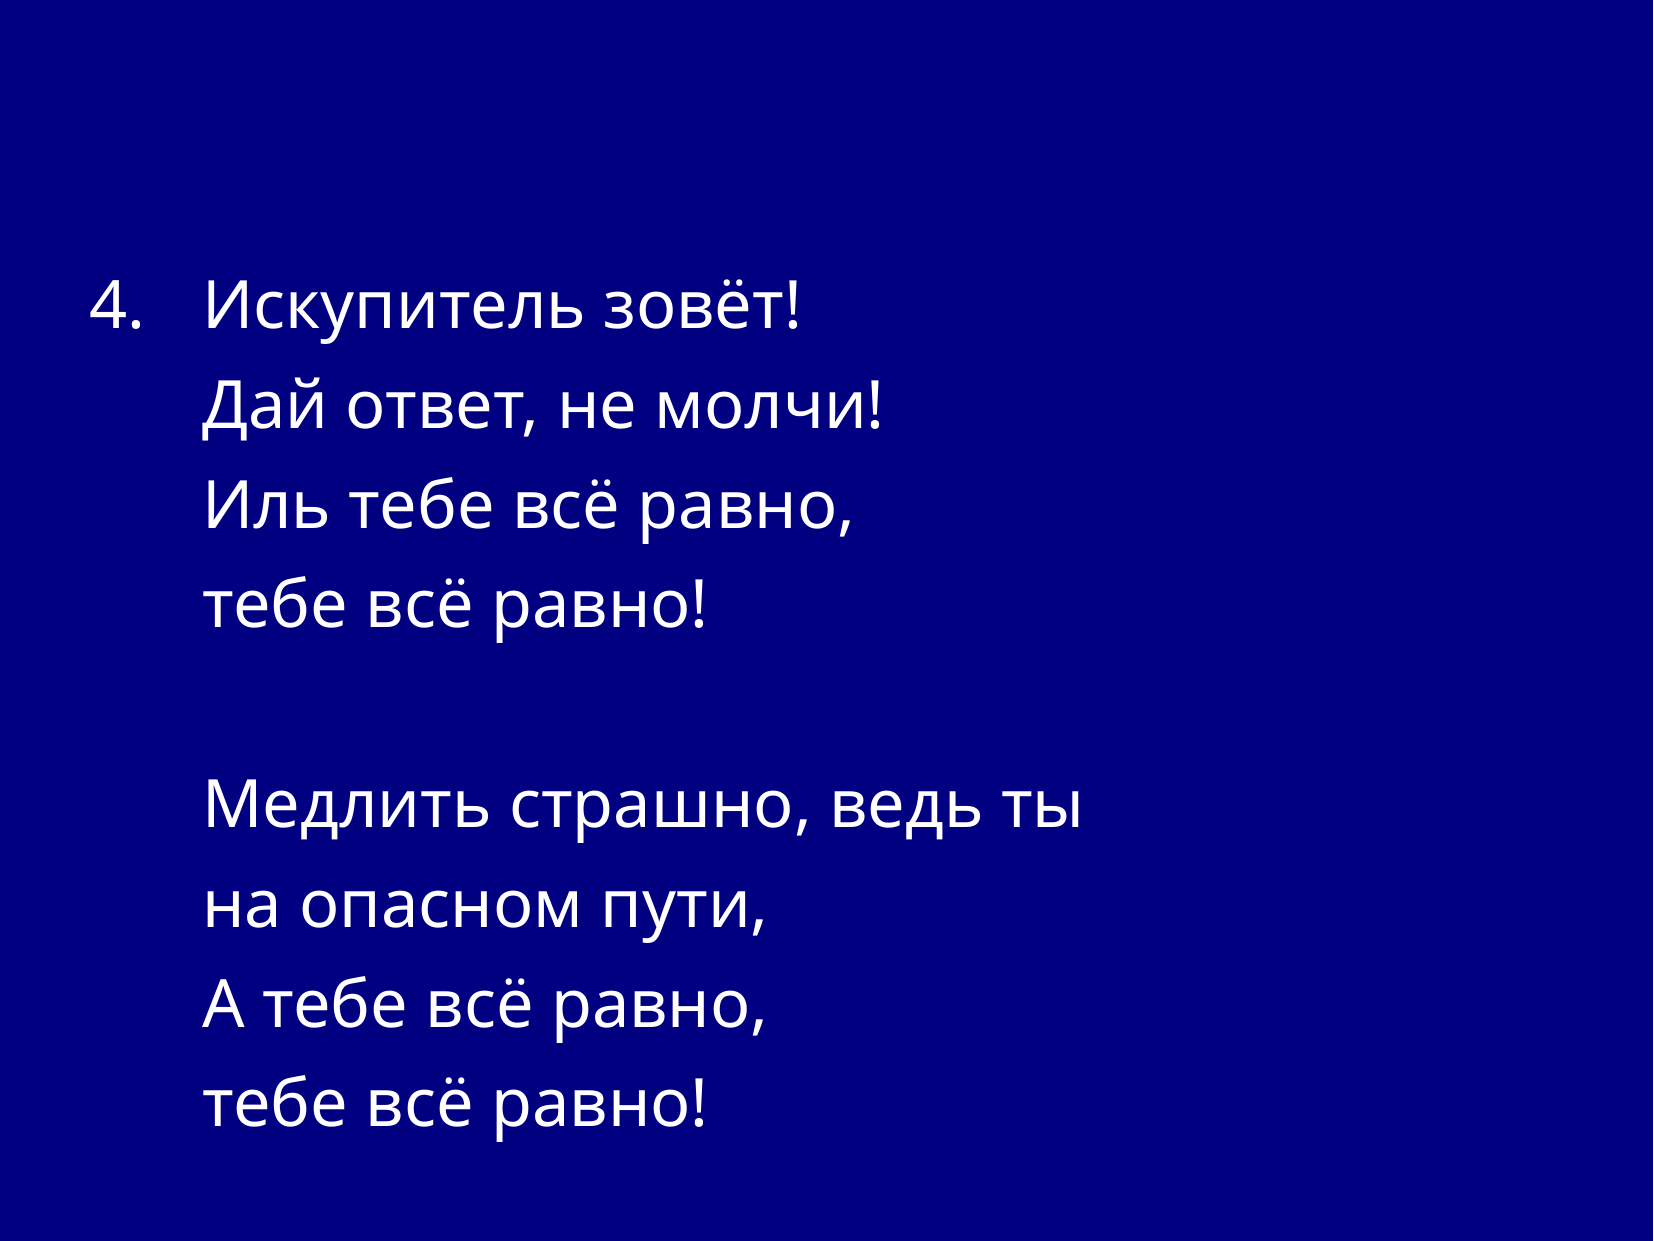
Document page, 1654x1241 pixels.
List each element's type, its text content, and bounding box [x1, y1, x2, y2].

text_box 4. Искупитель зовёт! Дай ответ, не молчи! Иль тебе всё равно, тебе всё равно! Медлить страшно, ведь ты на опасном пути, А тебе всё равно, тебе всё равно! [75, 150, 1576, 1163]
